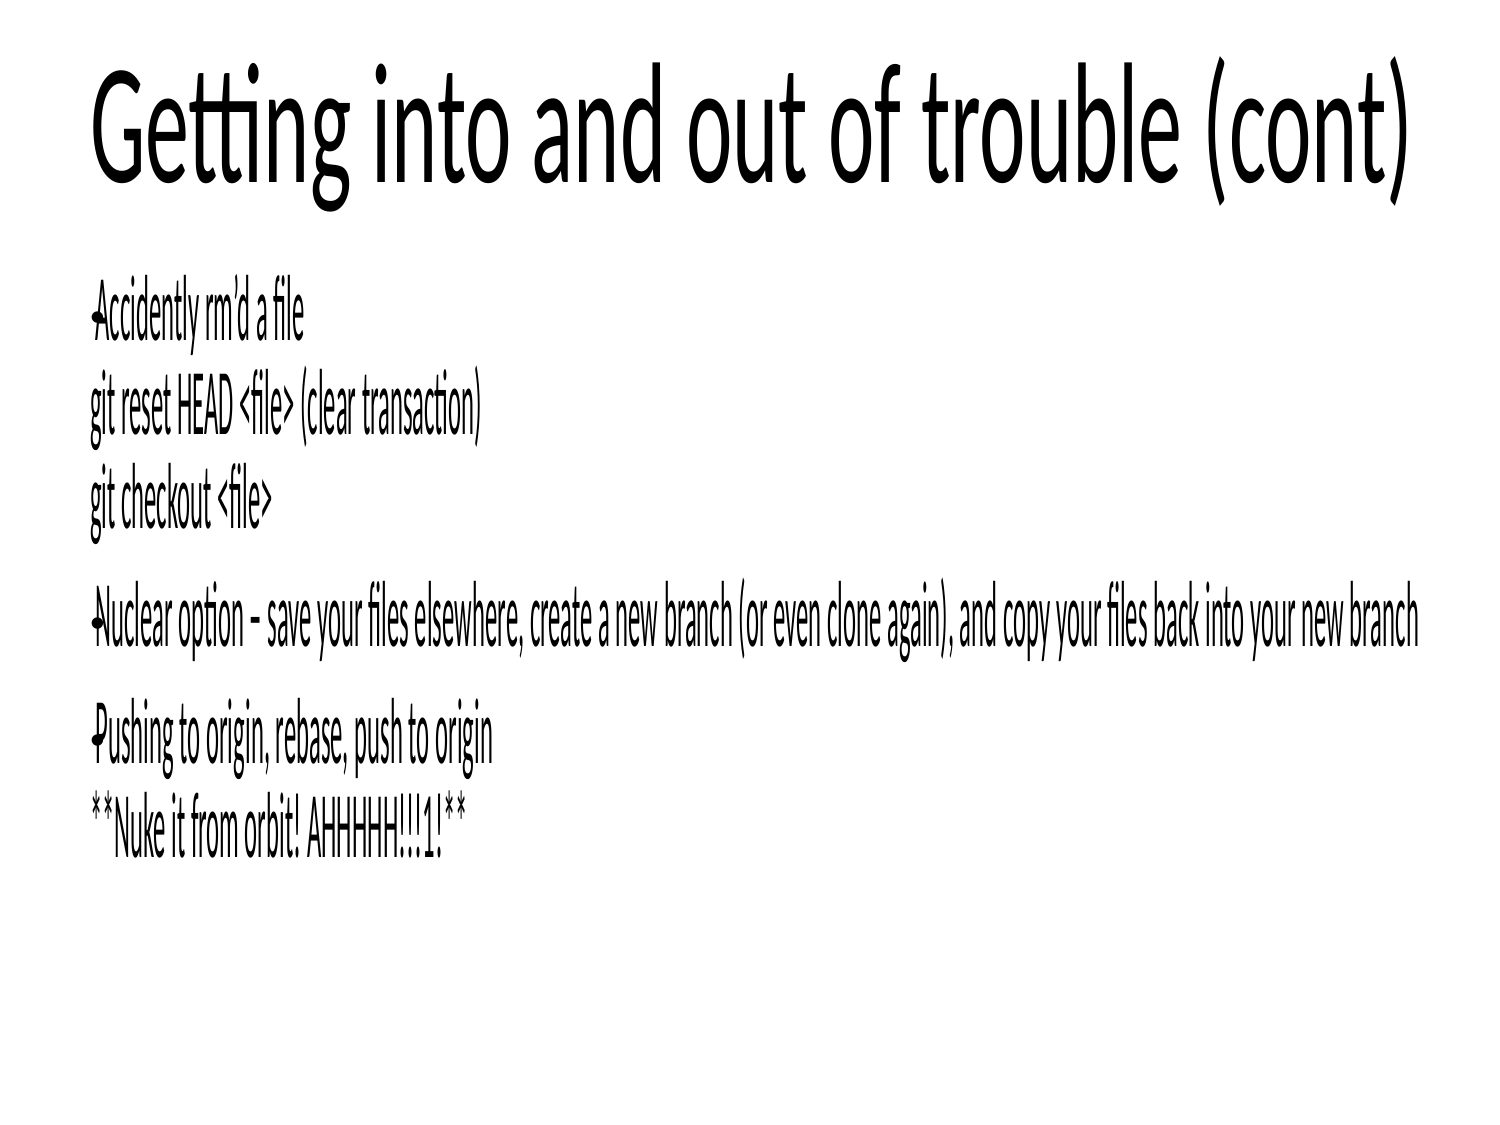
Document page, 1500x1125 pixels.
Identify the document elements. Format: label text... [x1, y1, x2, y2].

list Accidently rm’d a file git reset HEAD <file> (clear transaction) git checkout <file> Nuclear option – save your files elsewhere, create a new branch (or even clone again), and copy your files back into your new branch Pushing to origin, rebase, push to origin **Nuke it from orbit! AHHHHH!!!1!** [75, 262, 1426, 1005]
title Getting into and out of trouble (cont) [75, 45, 1426, 233]
